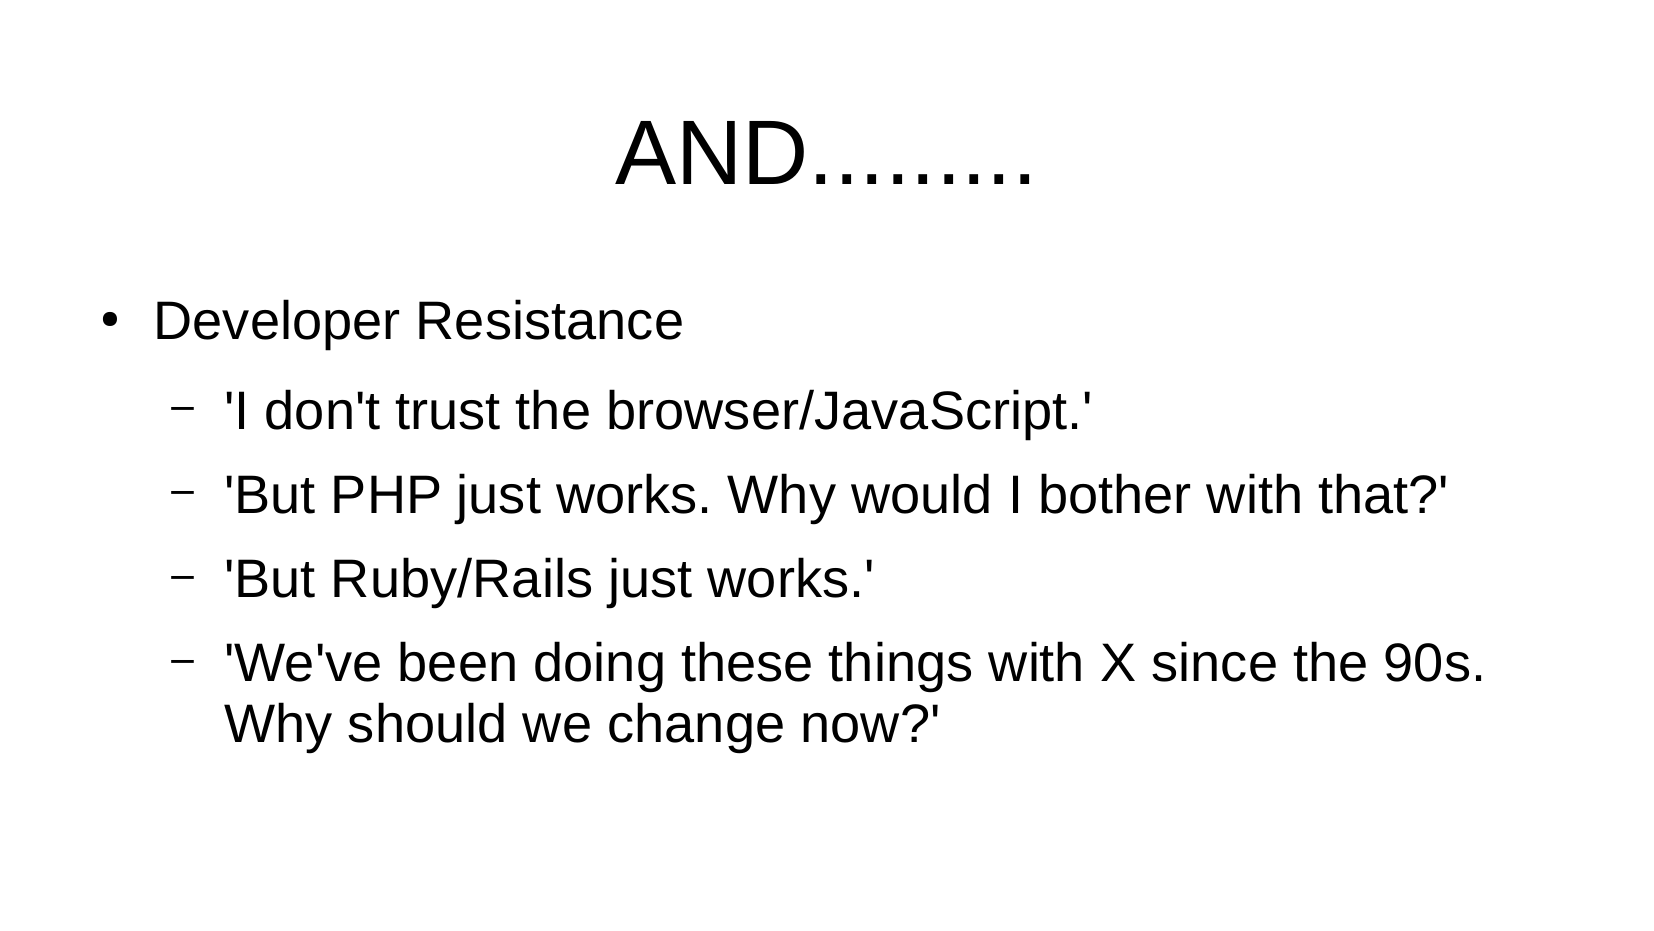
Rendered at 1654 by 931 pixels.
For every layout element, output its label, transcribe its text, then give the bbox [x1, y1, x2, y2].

list Developer Resistance 'I don't trust the browser/JavaScript.' 'But PHP just works. Why would I bother with that?' 'But Ruby/Rails just works.' 'We've been doing these things with X since the 90s. Why should we change now?' [82, 290, 1538, 931]
title AND......... [82, 49, 1571, 257]
